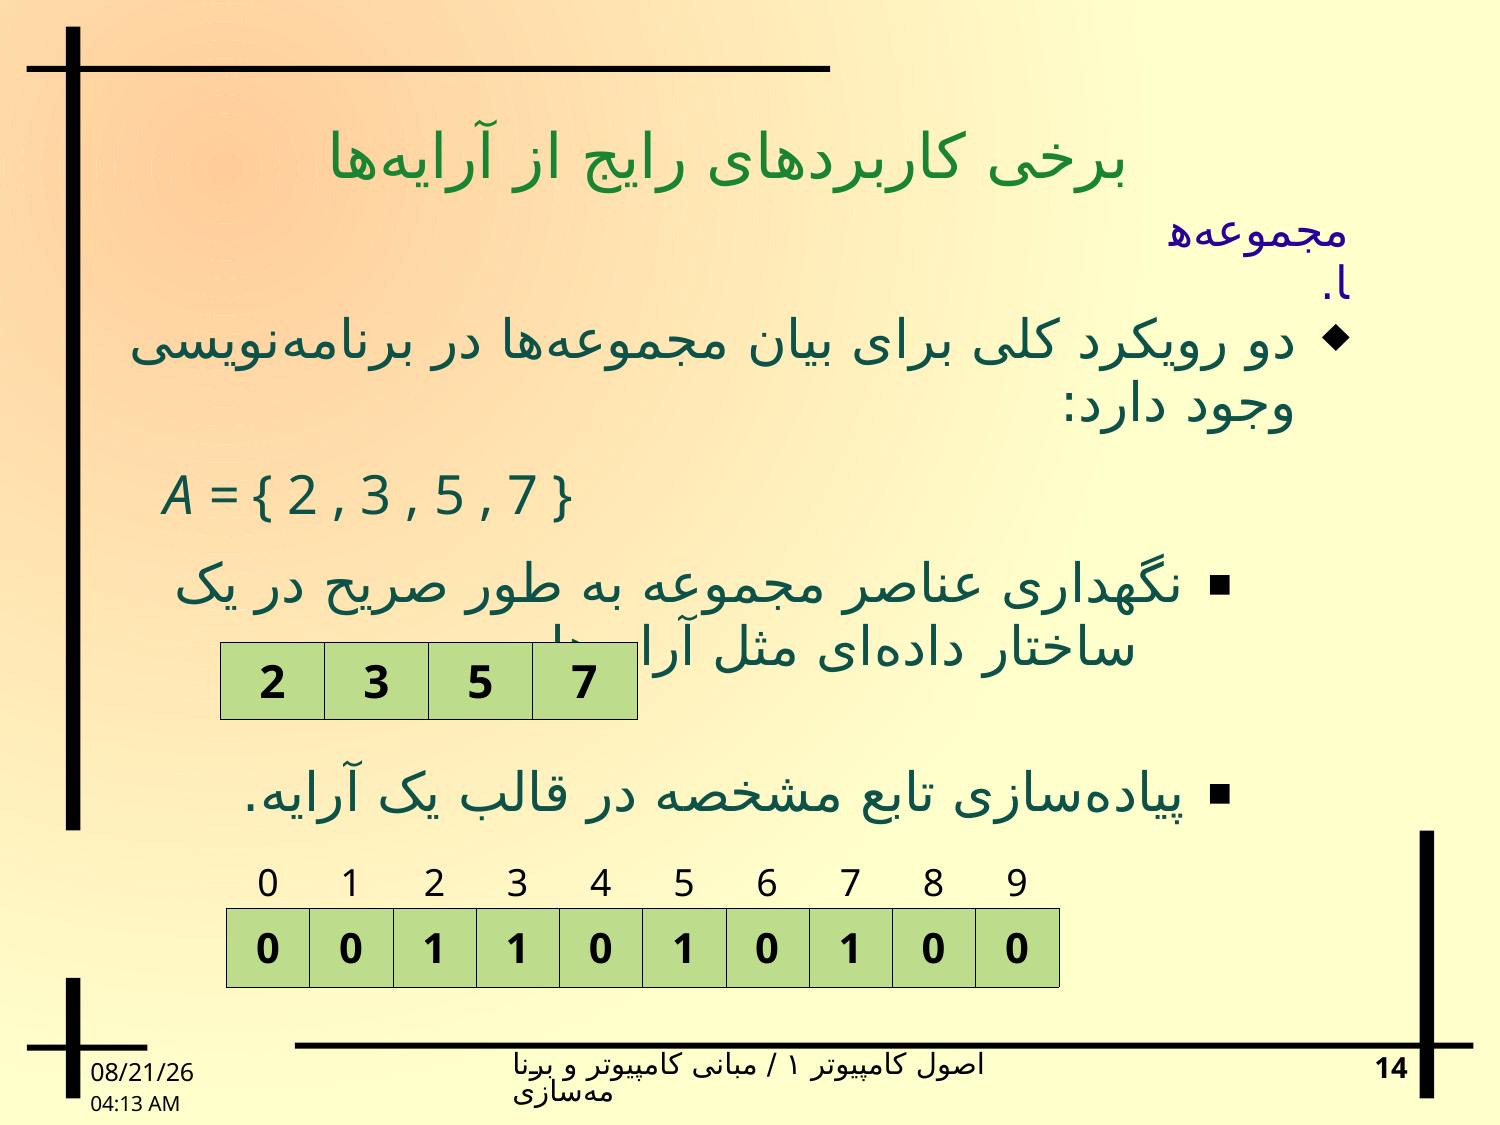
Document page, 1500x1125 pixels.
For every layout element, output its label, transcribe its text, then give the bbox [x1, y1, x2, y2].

table_header 3 [325, 643, 428, 719]
table_header 6 [726, 843, 809, 922]
table_header 2 [393, 843, 476, 922]
table_header 2 [221, 643, 324, 719]
table_header 1 [477, 922, 559, 987]
table_header 1 [810, 922, 892, 987]
table_header 1 [643, 922, 726, 987]
table_header 0 [227, 922, 309, 987]
table_header 3 [476, 843, 559, 922]
table_header 1 [394, 922, 476, 987]
table_header 1 [310, 843, 393, 922]
table_header 0 [727, 922, 809, 987]
table_header 5 [642, 843, 726, 922]
table_header 5 [429, 643, 532, 719]
table_header 0 [560, 922, 642, 987]
list دو رویکرد کلی برای بیان مجموعه‌ها در برنامه‌نویسی وجود دارد: A = { 2 , 3 , 5 , 7 } نگهداری عناصر مجموعه به طور صریح در یک ساختار داده‌ای مثل آرایه‌ها، پیاده‌سازی تابع مشخصه در قالب یک آرایه. [110, 308, 1422, 837]
table_header 9 [975, 843, 1059, 922]
table_header 0 [226, 843, 310, 922]
table_header 0 [310, 922, 393, 987]
table_header 7 [809, 843, 892, 922]
title مجموعه‌ها. [1168, 197, 1350, 317]
table_header 0 [893, 922, 975, 987]
title برخی کاربردهای رایج از آرایه‌ها [113, 97, 1344, 217]
table_header 0 [976, 922, 1059, 987]
table_header 8 [892, 843, 975, 922]
table_header 7 [533, 643, 637, 719]
table_header 4 [559, 843, 642, 922]
